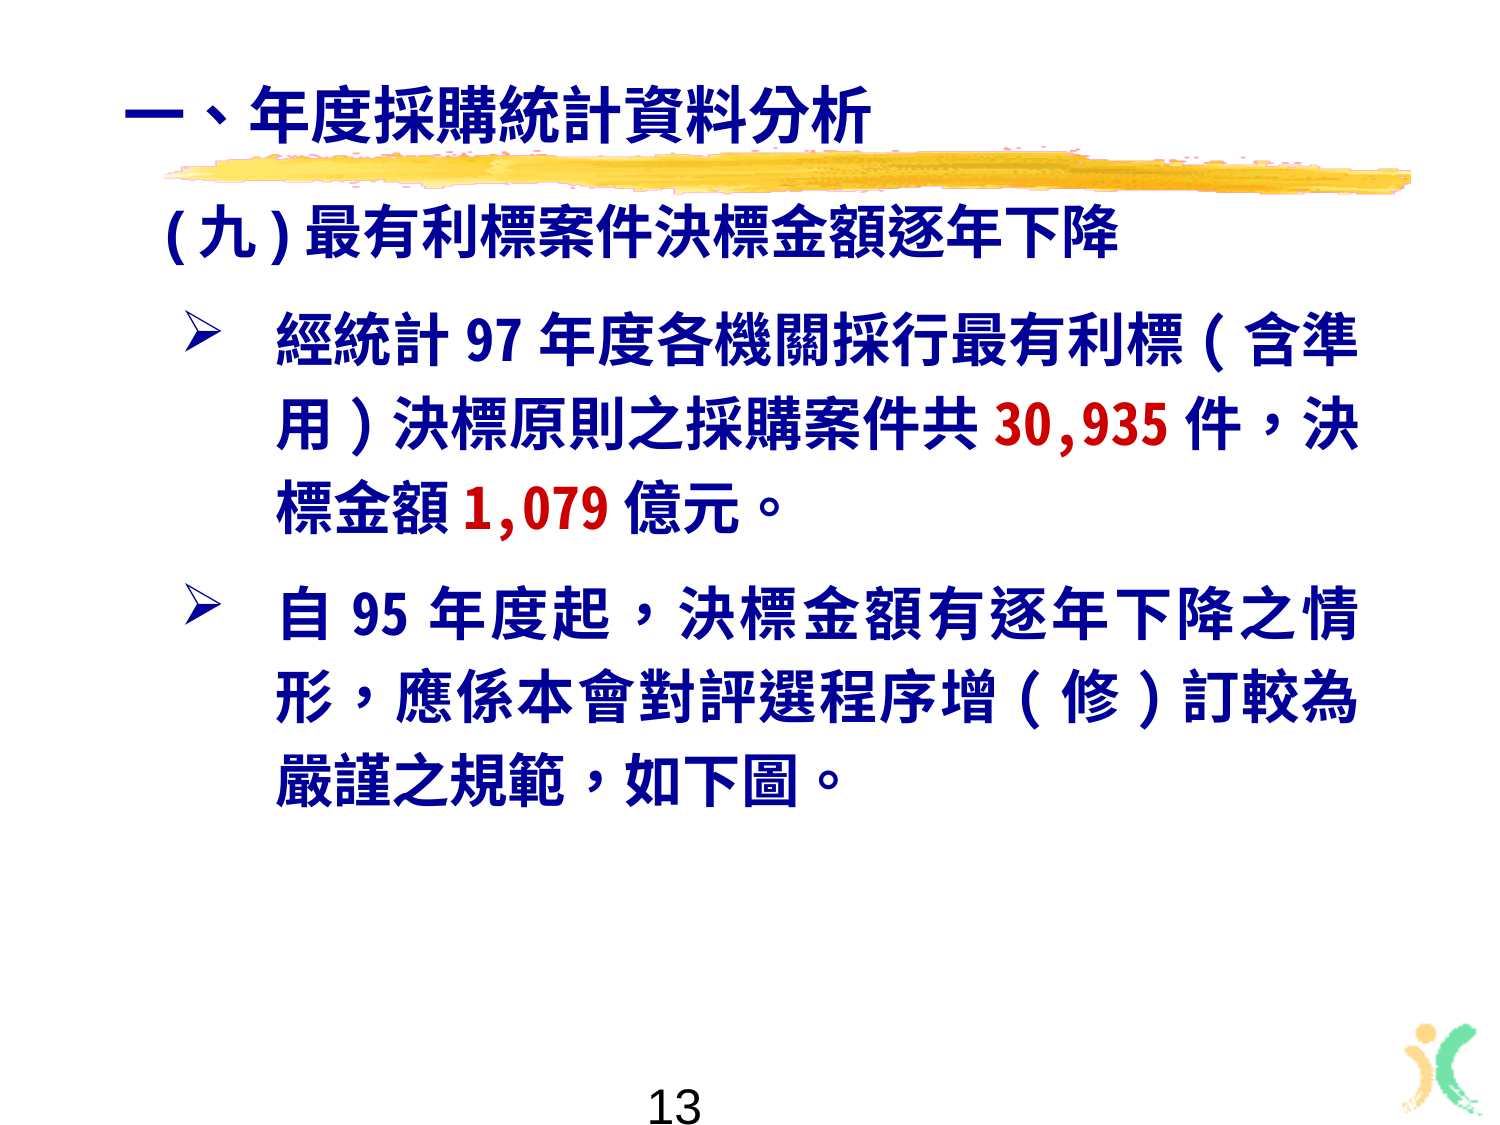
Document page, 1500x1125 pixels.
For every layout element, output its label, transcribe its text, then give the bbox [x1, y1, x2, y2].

list 經統計97年度各機關採行最有利標(含準用)決標原則之採購案件共30,935件，決標金額1,079億元。 自95年度起，決標金額有逐年下降之情形，應係本會對評選程序增(修)訂較為嚴謹之規範，如下圖。 [165, 282, 1376, 1027]
text_box (九)最有利標案件決標金額逐年下降 [45, 187, 1241, 273]
text_box 一、年度採購統計資料分析 [41, 68, 956, 159]
picture [164, 141, 1411, 205]
